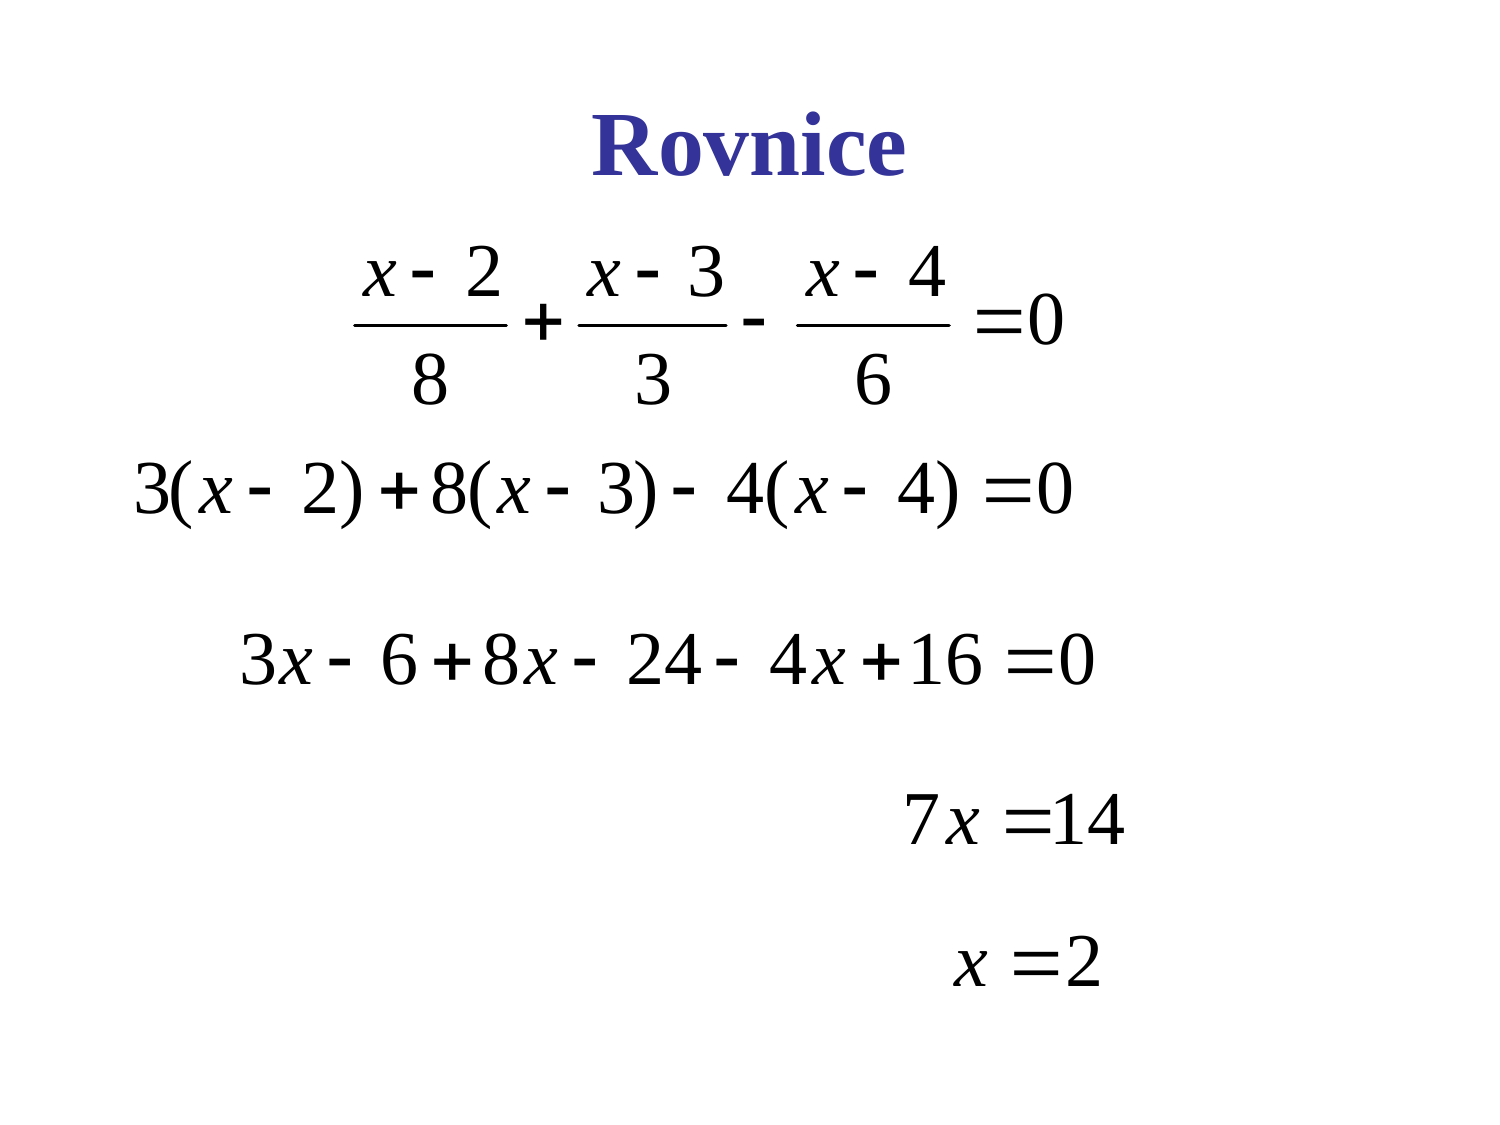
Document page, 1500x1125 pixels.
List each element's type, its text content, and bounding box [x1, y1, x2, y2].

chart [230, 614, 1112, 704]
text_box Rovnice [75, 45, 1426, 233]
chart [123, 443, 1088, 546]
chart [341, 224, 1078, 421]
chart [891, 774, 1140, 864]
chart [939, 916, 1117, 1006]
